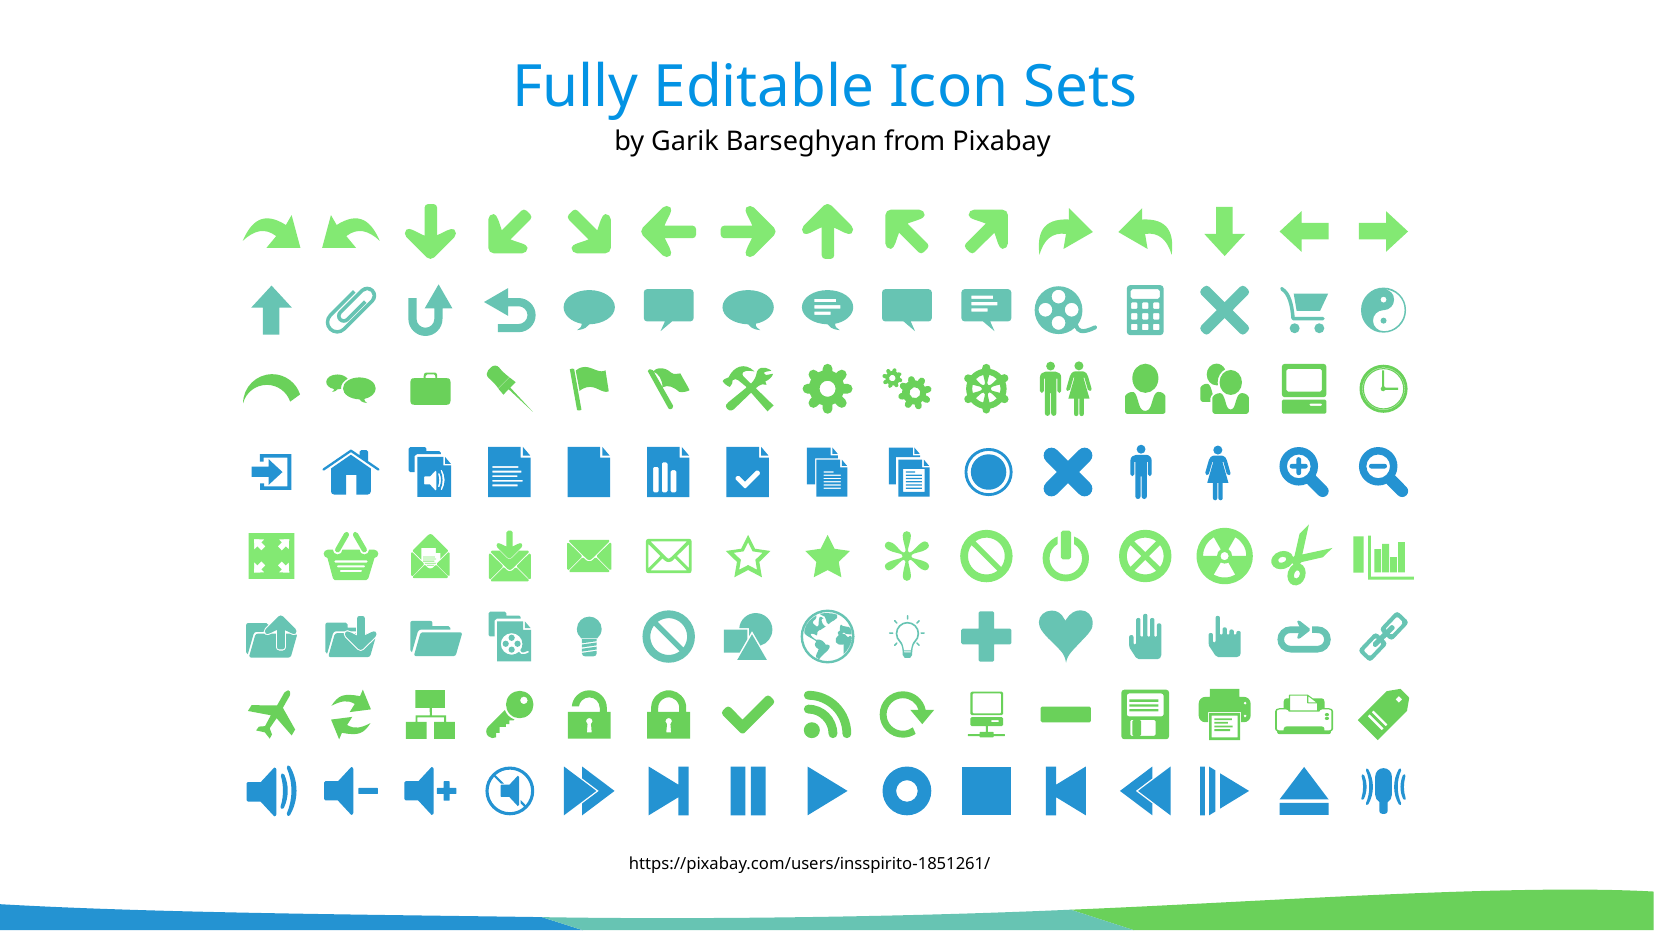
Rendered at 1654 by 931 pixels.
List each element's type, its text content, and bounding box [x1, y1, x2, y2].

text_box [721, 695, 775, 734]
text_box [567, 209, 611, 254]
text_box [1130, 444, 1152, 500]
text_box [960, 529, 1013, 583]
text_box [1200, 285, 1250, 335]
text_box [1118, 208, 1173, 255]
text_box [1043, 447, 1093, 497]
text_box [1293, 293, 1329, 311]
text_box [404, 767, 434, 815]
text_box [1220, 773, 1250, 809]
text_box [488, 611, 521, 637]
text_box [1042, 536, 1089, 582]
text_box Fully Editable Icon Sets [255, 41, 1396, 127]
text_box [445, 456, 451, 464]
text_box [408, 284, 453, 336]
text_box [961, 289, 1012, 332]
text_box [964, 209, 1008, 254]
text_box [358, 787, 378, 794]
text_box [962, 767, 1011, 815]
text_box [404, 204, 456, 259]
text_box [243, 374, 301, 404]
text_box [806, 447, 848, 497]
text_box [643, 289, 694, 332]
text_box [1280, 287, 1325, 321]
text_box [286, 765, 297, 816]
text_box [486, 365, 533, 412]
text_box [567, 446, 611, 498]
text_box [914, 447, 920, 454]
text_box [1198, 688, 1251, 741]
text_box [323, 531, 379, 581]
text_box [882, 368, 932, 410]
text_box [1200, 766, 1205, 816]
text_box [436, 781, 457, 801]
text_box [1275, 694, 1334, 735]
text_box [486, 690, 534, 739]
text_box [326, 374, 376, 404]
text_box [1277, 620, 1331, 653]
text_box [322, 215, 380, 248]
text_box [882, 766, 932, 816]
text_box [898, 459, 930, 497]
text_box [1361, 287, 1407, 333]
text_box [725, 534, 771, 578]
text_box [1394, 768, 1402, 805]
text_box [1366, 768, 1373, 805]
text_box [322, 449, 380, 495]
text_box [1359, 612, 1408, 661]
text_box [885, 209, 929, 254]
text_box [247, 690, 296, 739]
text_box [1205, 445, 1231, 501]
text_box [569, 366, 609, 411]
text_box [1375, 768, 1392, 814]
text_box [567, 690, 611, 739]
text_box [1361, 774, 1367, 800]
text_box [641, 205, 697, 258]
text_box [1358, 211, 1409, 252]
text_box [408, 447, 441, 473]
text_box [1119, 766, 1171, 816]
text_box [1353, 536, 1364, 573]
text_box [411, 534, 450, 579]
text_box [246, 767, 277, 817]
text_box [488, 209, 532, 254]
text_box [246, 615, 297, 658]
text_box [1279, 766, 1329, 800]
text_box [251, 285, 292, 335]
text_box [1126, 285, 1164, 336]
text_box [331, 689, 371, 713]
text_box [1358, 447, 1409, 498]
text_box [964, 447, 1013, 497]
text_box [1281, 363, 1327, 398]
text_box [967, 717, 1005, 738]
text_box [563, 766, 615, 816]
text_box [248, 533, 295, 579]
text_box [1279, 211, 1329, 252]
text_box [567, 539, 612, 573]
text_box [832, 447, 838, 454]
text_box [1374, 543, 1397, 573]
text_box [761, 446, 769, 456]
text_box [576, 616, 602, 657]
text_box [803, 690, 852, 739]
text_box [1357, 688, 1410, 741]
text_box [722, 290, 774, 331]
text_box [1196, 527, 1253, 585]
text_box [970, 691, 1004, 716]
text_box [484, 288, 536, 333]
text_box [1314, 323, 1325, 334]
text_box [894, 620, 925, 658]
text_box [1038, 610, 1093, 663]
text_box [647, 368, 690, 410]
text_box [647, 690, 691, 739]
text_box [242, 215, 301, 248]
text_box [807, 766, 848, 816]
text_box [805, 534, 850, 578]
text_box [488, 530, 531, 582]
text_box [1200, 363, 1249, 414]
text_box [1060, 530, 1072, 560]
text_box [961, 611, 1012, 662]
text_box [410, 372, 451, 405]
text_box [800, 609, 855, 664]
text_box [325, 616, 377, 658]
text_box [1121, 689, 1170, 740]
text_box [964, 363, 1009, 414]
text_box [882, 289, 932, 332]
text_box [1400, 774, 1406, 800]
text_box [802, 363, 853, 414]
text_box [1209, 766, 1216, 816]
text_box [563, 290, 615, 331]
text_box [325, 286, 377, 334]
text_box [726, 446, 769, 498]
text_box [803, 704, 838, 739]
text_box [879, 691, 935, 738]
text_box [1045, 766, 1086, 816]
text_box [414, 632, 462, 657]
text_box [251, 459, 283, 485]
text_box [1271, 524, 1333, 586]
text_box [417, 456, 452, 497]
text_box [642, 610, 695, 663]
text_box [1359, 364, 1408, 413]
text_box [750, 766, 766, 816]
text_box [1281, 399, 1327, 414]
text_box [1040, 706, 1091, 723]
text_box [488, 446, 531, 498]
text_box [1129, 613, 1162, 660]
text_box [884, 531, 930, 581]
text_box https://pixabay.com/users/insspirito-1851261/ [285, 845, 1336, 881]
text_box [522, 446, 531, 456]
text_box [1279, 447, 1329, 498]
text_box [1368, 535, 1414, 580]
text_box [1132, 363, 1159, 393]
text_box [722, 366, 774, 412]
text_box [1208, 615, 1241, 658]
text_box [405, 690, 455, 739]
text_box [803, 722, 820, 739]
text_box [485, 766, 535, 816]
text_box by Garik Barseghyan from Pixabay [285, 115, 1381, 163]
text_box [1119, 529, 1172, 583]
text_box [1039, 361, 1062, 416]
text_box [1038, 208, 1093, 255]
text_box [888, 447, 921, 485]
text_box [410, 620, 451, 653]
text_box [1204, 206, 1246, 257]
text_box [259, 454, 292, 490]
text_box [331, 716, 371, 740]
text_box [324, 767, 354, 815]
text_box [645, 538, 692, 574]
text_box [681, 446, 690, 456]
text_box [647, 446, 690, 498]
text_box [723, 613, 773, 660]
text_box [1398, 542, 1405, 573]
text_box [1066, 361, 1092, 417]
text_box [730, 766, 746, 816]
text_box [720, 205, 776, 258]
text_box [1034, 286, 1097, 335]
text_box [1279, 802, 1329, 815]
text_box [602, 446, 610, 456]
text_box [280, 773, 288, 809]
text_box [802, 204, 854, 259]
text_box [648, 766, 689, 816]
text_box [1289, 323, 1300, 334]
text_box [801, 290, 854, 331]
text_box [497, 621, 532, 662]
text_box [1125, 391, 1166, 414]
